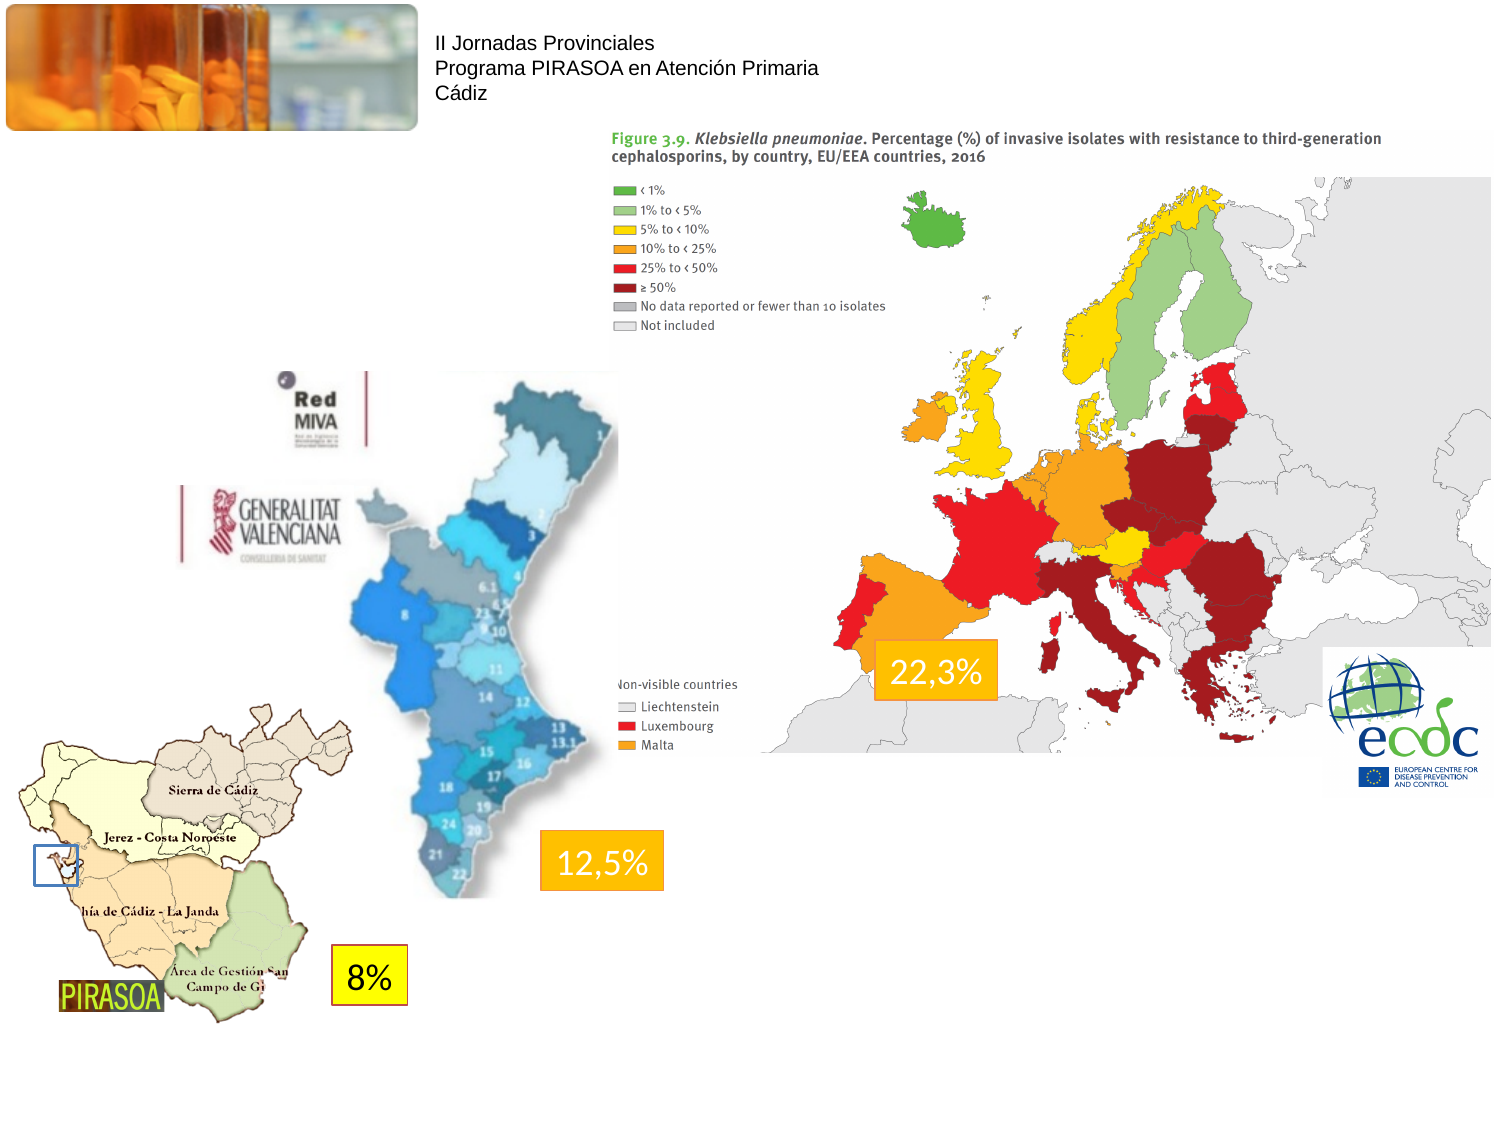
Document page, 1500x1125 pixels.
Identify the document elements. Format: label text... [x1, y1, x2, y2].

text_box 12,5% [540, 830, 664, 891]
text_box 22,3% [874, 640, 998, 700]
picture [5, 4, 420, 131]
text_box II Jornadas Provinciales Programa PIRASOA en Atención Primaria Cádiz [420, 22, 882, 112]
picture [0, 130, 1494, 1034]
text_box 8% [331, 945, 408, 1006]
